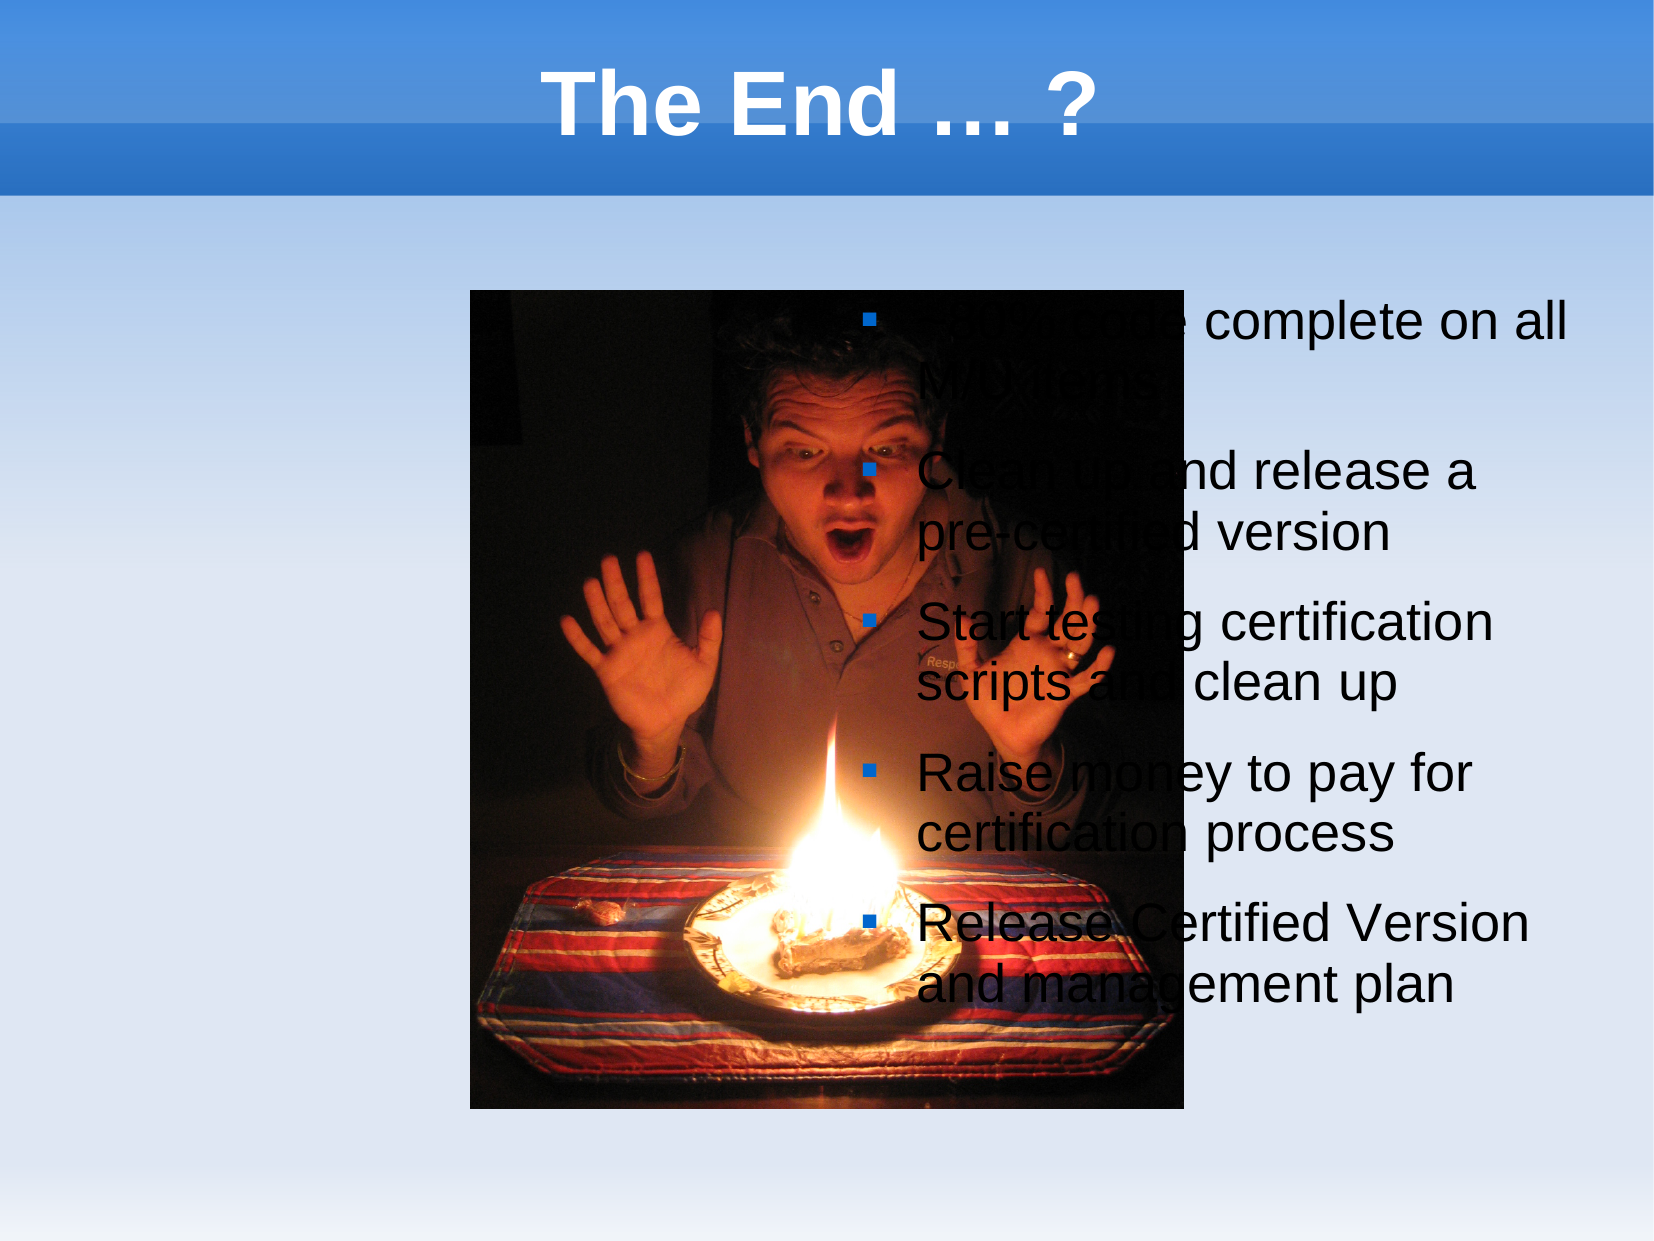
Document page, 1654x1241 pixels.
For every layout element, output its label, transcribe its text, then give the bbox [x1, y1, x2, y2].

list ~80% code complete on all M/U items Clean up and release a pre-certified version Start testing certification scripts and clean up Raise money to pay for certification process Release Certified Version and management plan [845, 290, 1572, 1094]
picture [0, 0, 1654, 1241]
title The End … ? [76, 7, 1565, 200]
